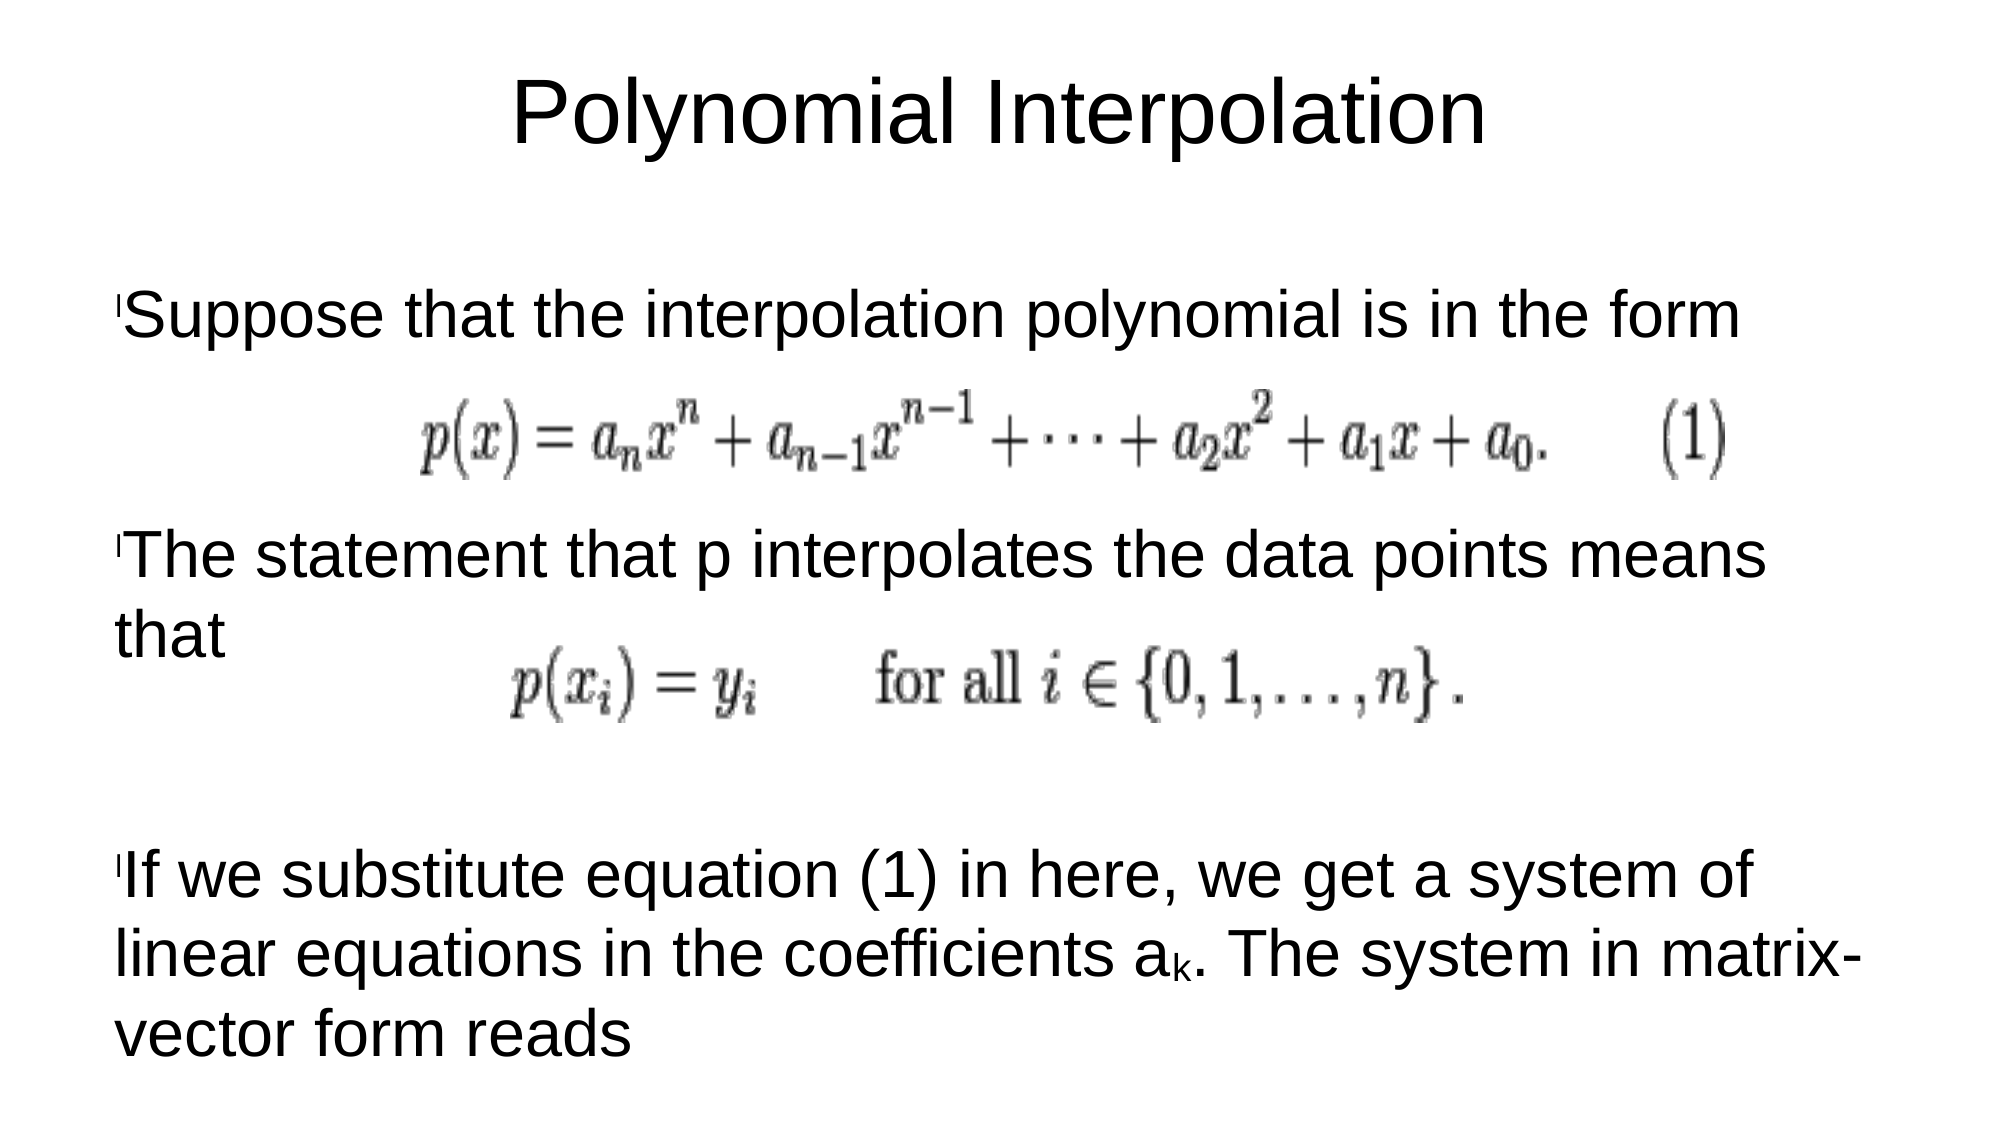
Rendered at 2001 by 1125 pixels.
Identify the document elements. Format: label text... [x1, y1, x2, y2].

picture [510, 644, 1463, 723]
text_box Polynomial Interpolation [99, 44, 1900, 233]
text_box Suppose that the interpolation polynomial is in the form The statement that p interpolates the data points means that If we substitute equation (1) in here, we get a system of linear equations in the coefficients ak. The system in matrix-vector form reads [99, 263, 1900, 916]
picture [420, 389, 1725, 480]
